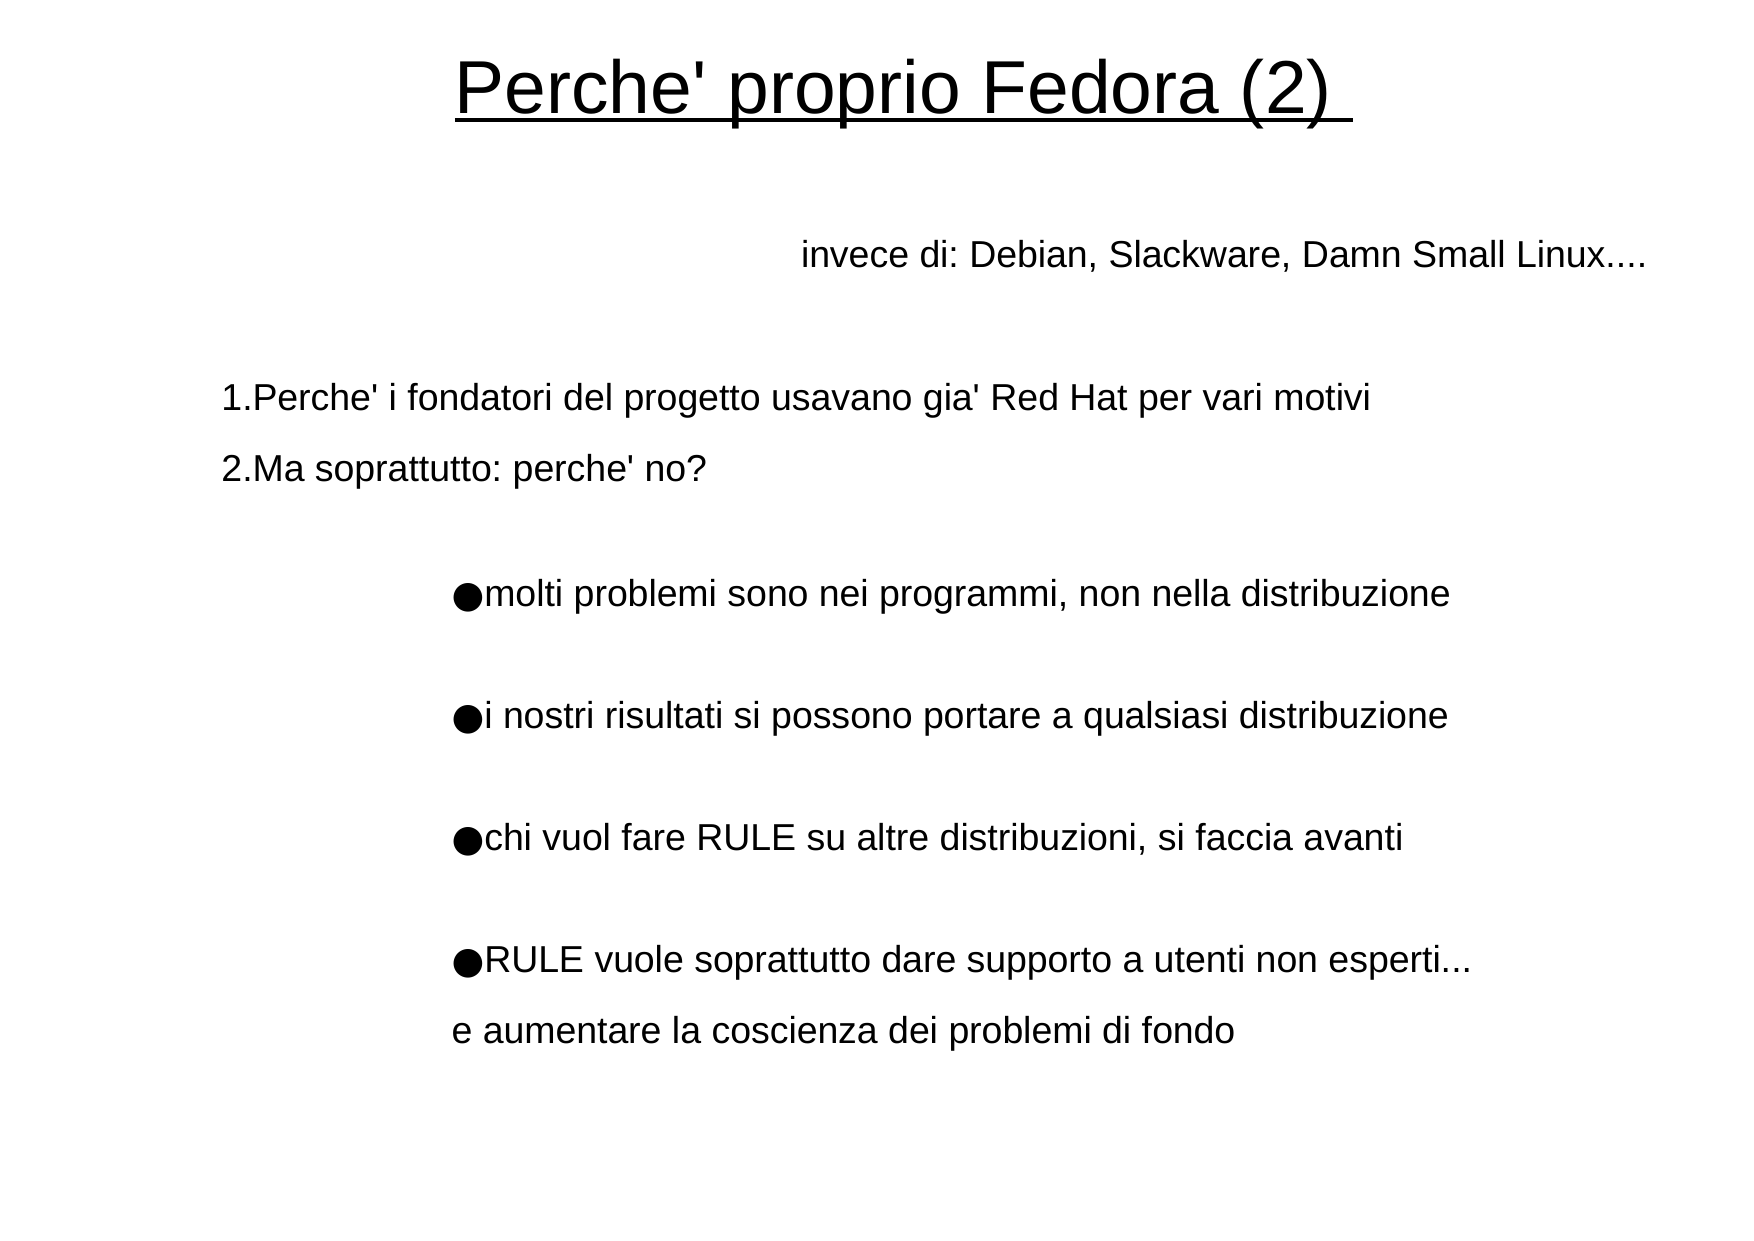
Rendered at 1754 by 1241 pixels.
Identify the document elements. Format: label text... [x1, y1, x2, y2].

text_box invece di: Debian, Slackware, Damn Small Linux.... Perche' i fondatori del progetto usavano gia' Red Hat per vari motivi Ma soprattutto: perche' no? molti problemi sono nei programmi, non nella distribuzione i nostri risultati si possono portare a qualsiasi distribuzione chi vuol fare RULE su altre distribuzioni, si faccia avanti RULE vuole soprattutto dare supporto a utenti non esperti... e aumentare la coscienza dei problemi di fondo [203, 233, 1659, 1179]
text_box Perche' proprio Fedora (2) [205, 45, 1603, 139]
